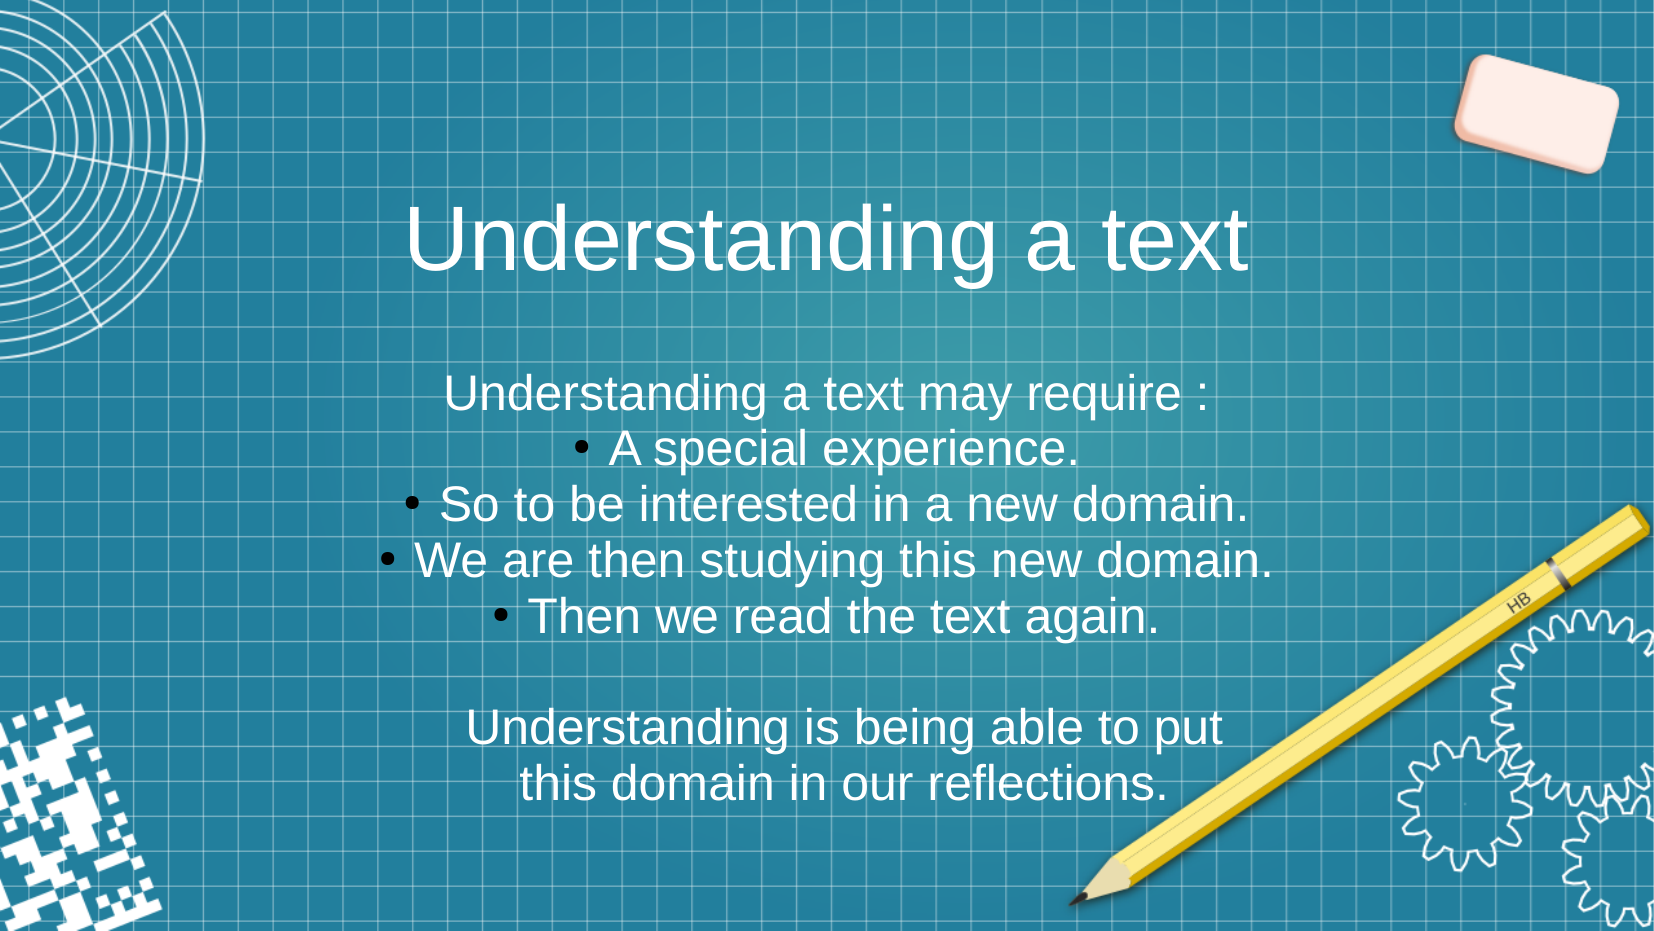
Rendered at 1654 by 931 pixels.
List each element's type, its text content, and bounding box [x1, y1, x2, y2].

picture [0, 0, 1654, 931]
subtitle Understanding a text may require : A special experience. So to be interested in a new domain. We are then studying this new domain. Then we read the text again. Understanding is being able to put this domain in our reflections. [82, 364, 1571, 867]
title Understanding a text [82, 132, 1571, 346]
